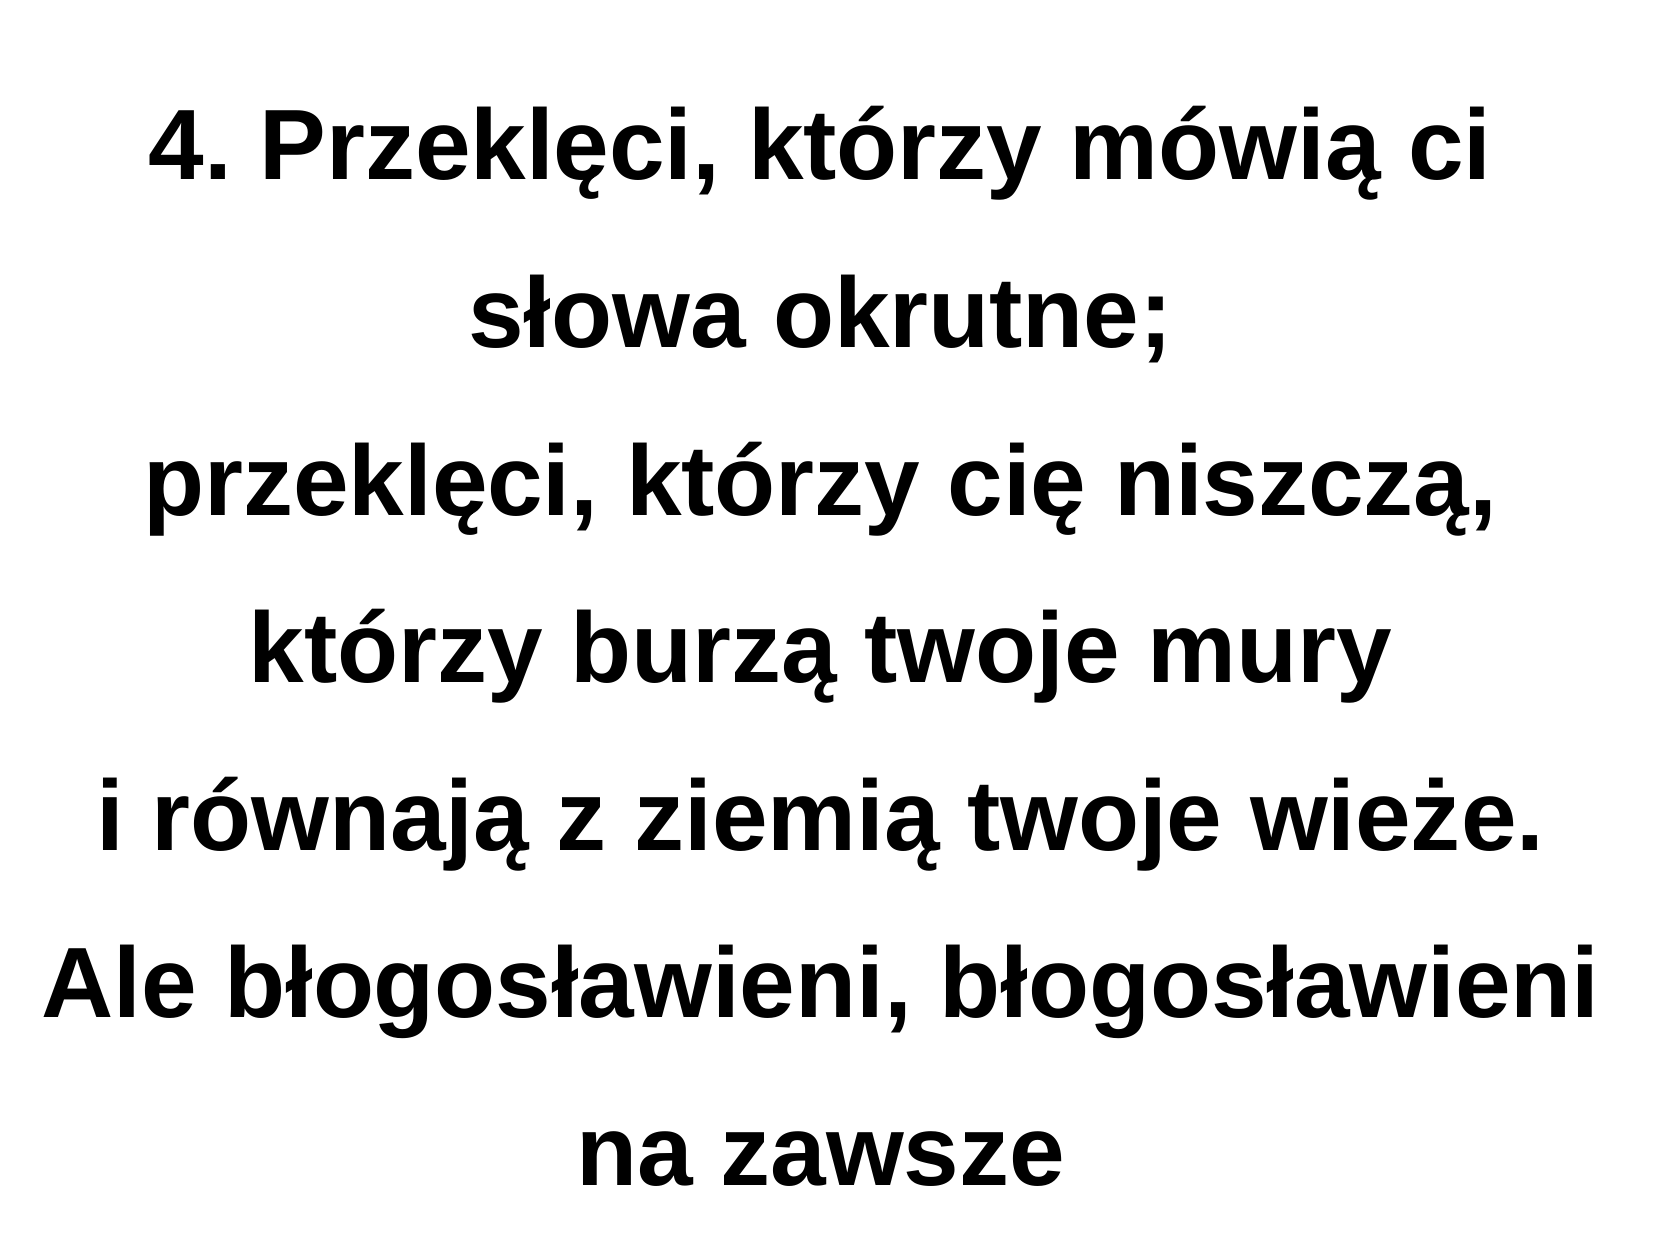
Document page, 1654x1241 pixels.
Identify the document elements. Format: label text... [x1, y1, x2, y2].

subtitle 4. Przeklęci, którzy mówią ci słowa okrutne; przeklęci, którzy cię niszczą, którzy burzą twoje mury i równają z ziemią twoje wieże. Ale błogosławieni, błogosławieni na zawsze [0, 0, 1642, 1241]
